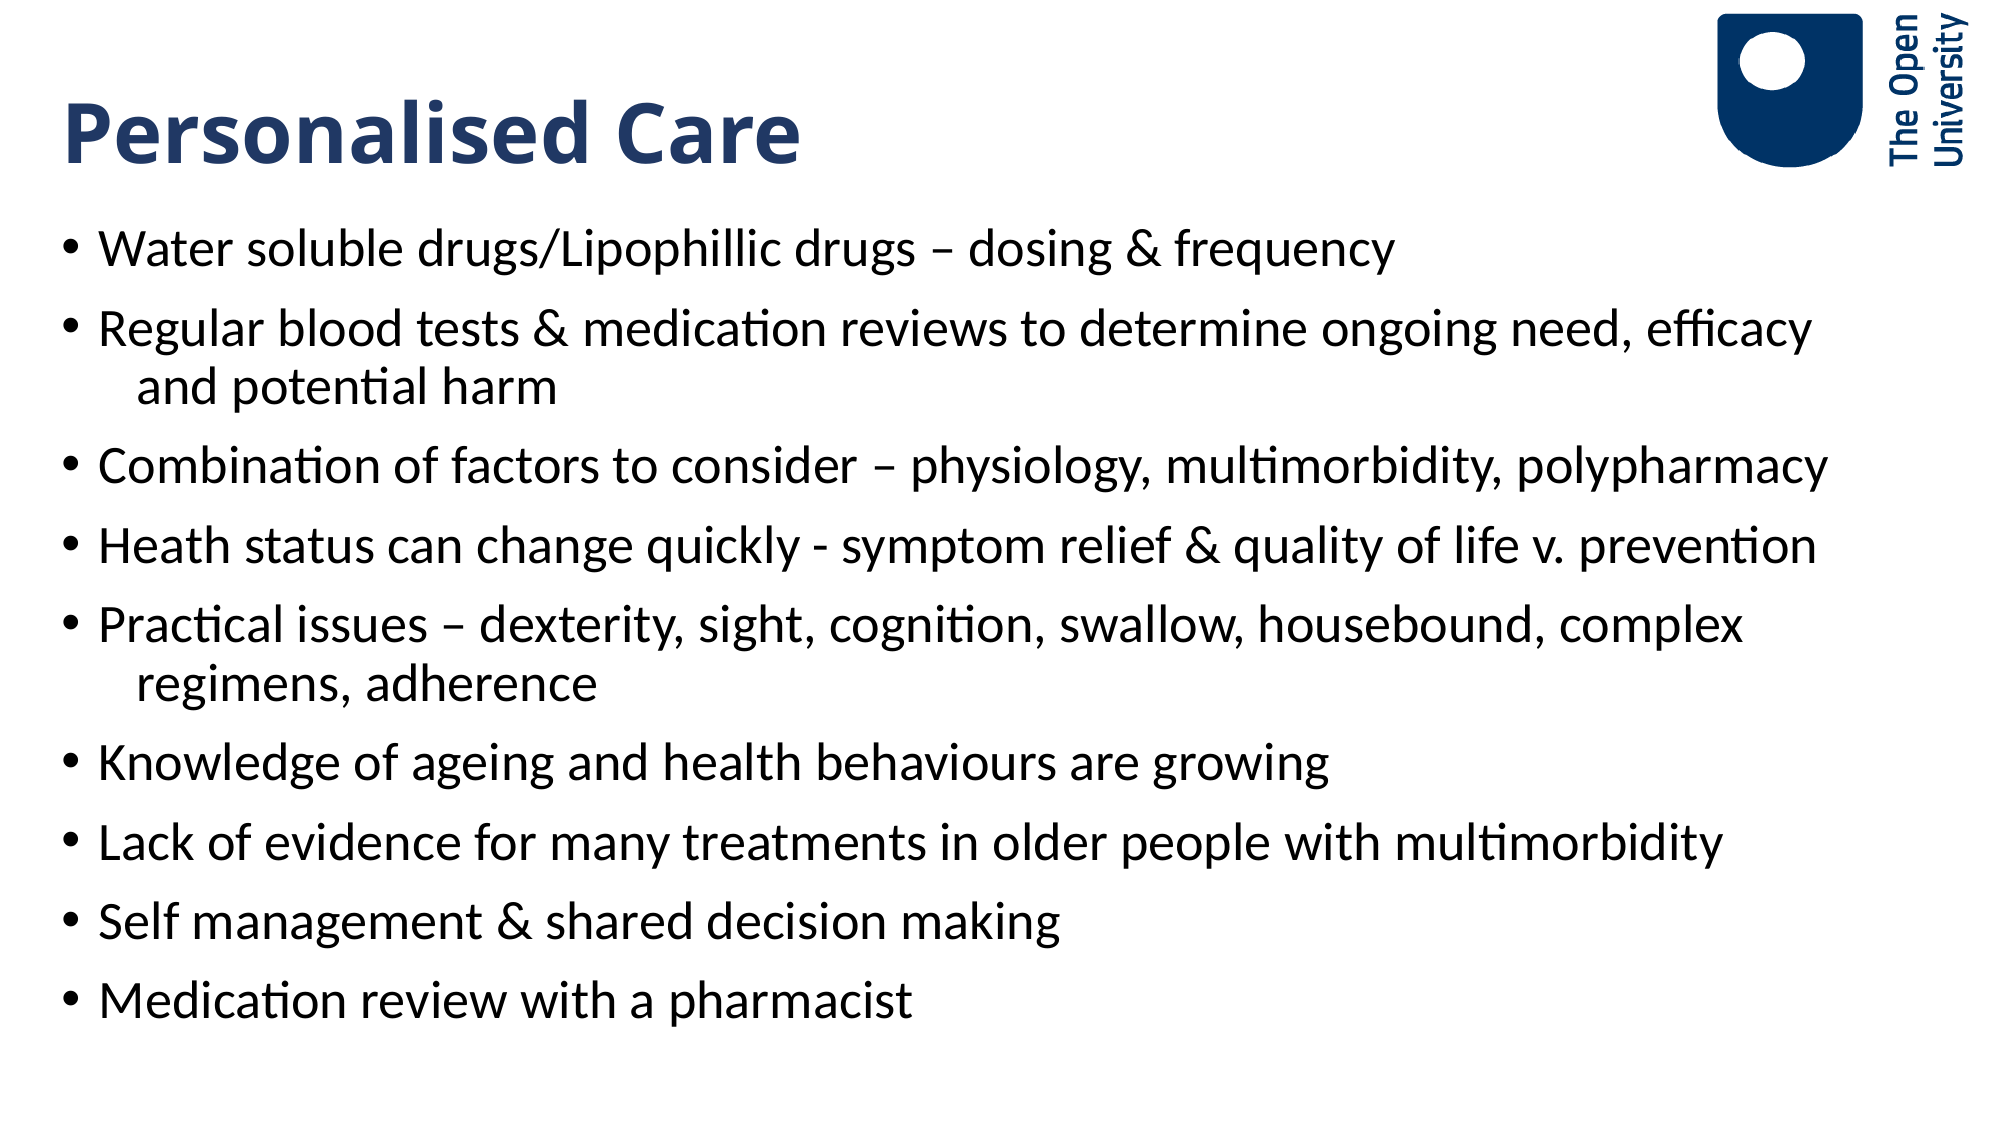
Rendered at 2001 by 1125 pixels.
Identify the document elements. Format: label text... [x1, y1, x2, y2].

title Personalised Care [46, 59, 1772, 212]
picture [1716, 10, 1971, 170]
list Water soluble drugs/Lipophillic drugs – dosing & frequency Regular blood tests & medication reviews to determine ongoing need, efficacy and potential harm Combination of factors to consider – physiology, multimorbidity, polypharmacy Heath status can change quickly - symptom relief & quality of life v. prevention Practical issues – dexterity, sight, cognition, swallow, housebound, complex regimens, adherence Knowledge of ageing and health behaviours are growing Lack of evidence for many treatments in older people with multimorbidity Self management & shared decision making Medication review with a pharmacist [46, 212, 1863, 1063]
